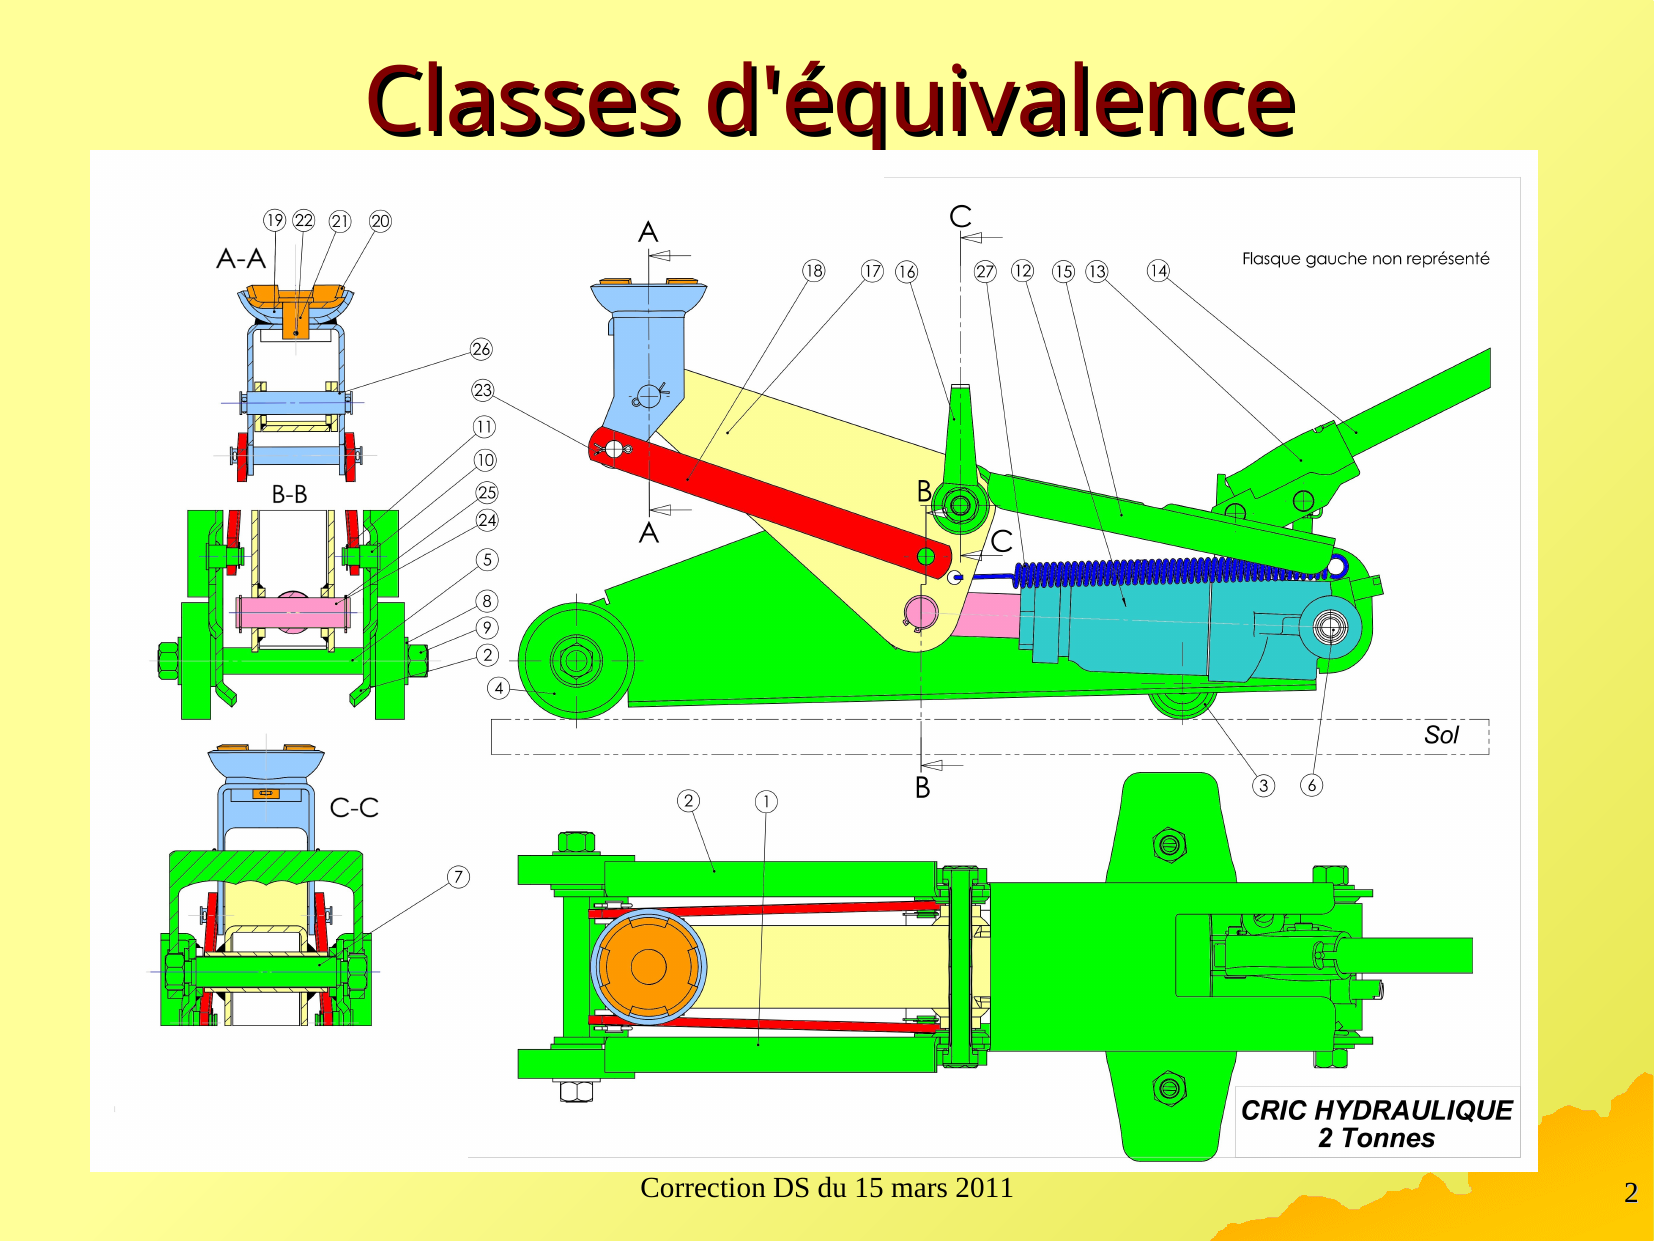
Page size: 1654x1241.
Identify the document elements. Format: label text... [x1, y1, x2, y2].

picture [90, 150, 1538, 1172]
title Classes d'équivalence [85, 0, 1574, 193]
